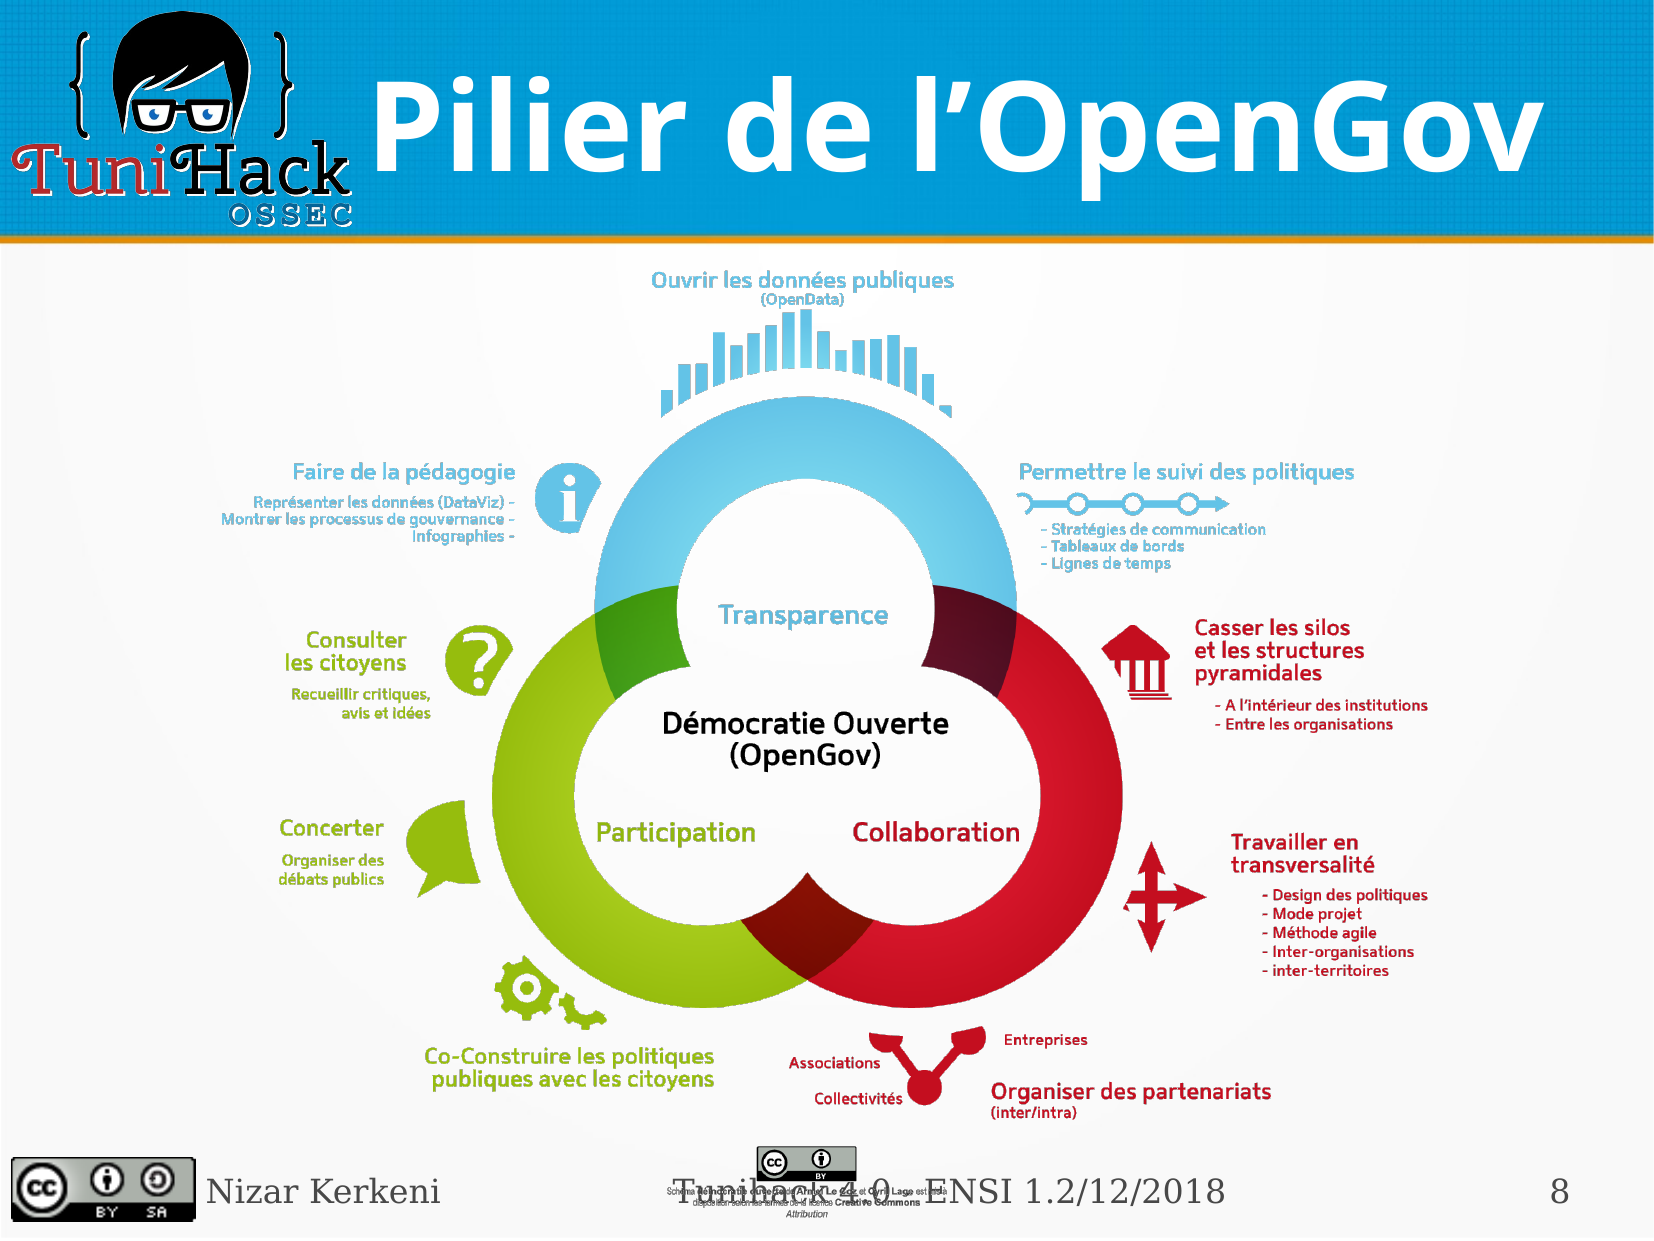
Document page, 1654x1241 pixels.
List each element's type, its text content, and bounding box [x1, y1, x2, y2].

picture [313, 140, 350, 196]
title Pilier de l’OpenGov [366, 19, 1619, 227]
picture [156, 144, 164, 153]
picture [70, 32, 89, 139]
picture [335, 207, 342, 216]
picture [312, 206, 319, 212]
picture [113, 12, 250, 135]
picture [240, 157, 276, 196]
picture [63, 158, 170, 196]
picture [12, 144, 61, 195]
picture [266, 219, 274, 225]
picture [274, 32, 294, 139]
picture [243, 212, 250, 225]
picture [0, 233, 1654, 1241]
picture [279, 157, 310, 196]
picture [171, 144, 236, 195]
picture [233, 207, 243, 216]
